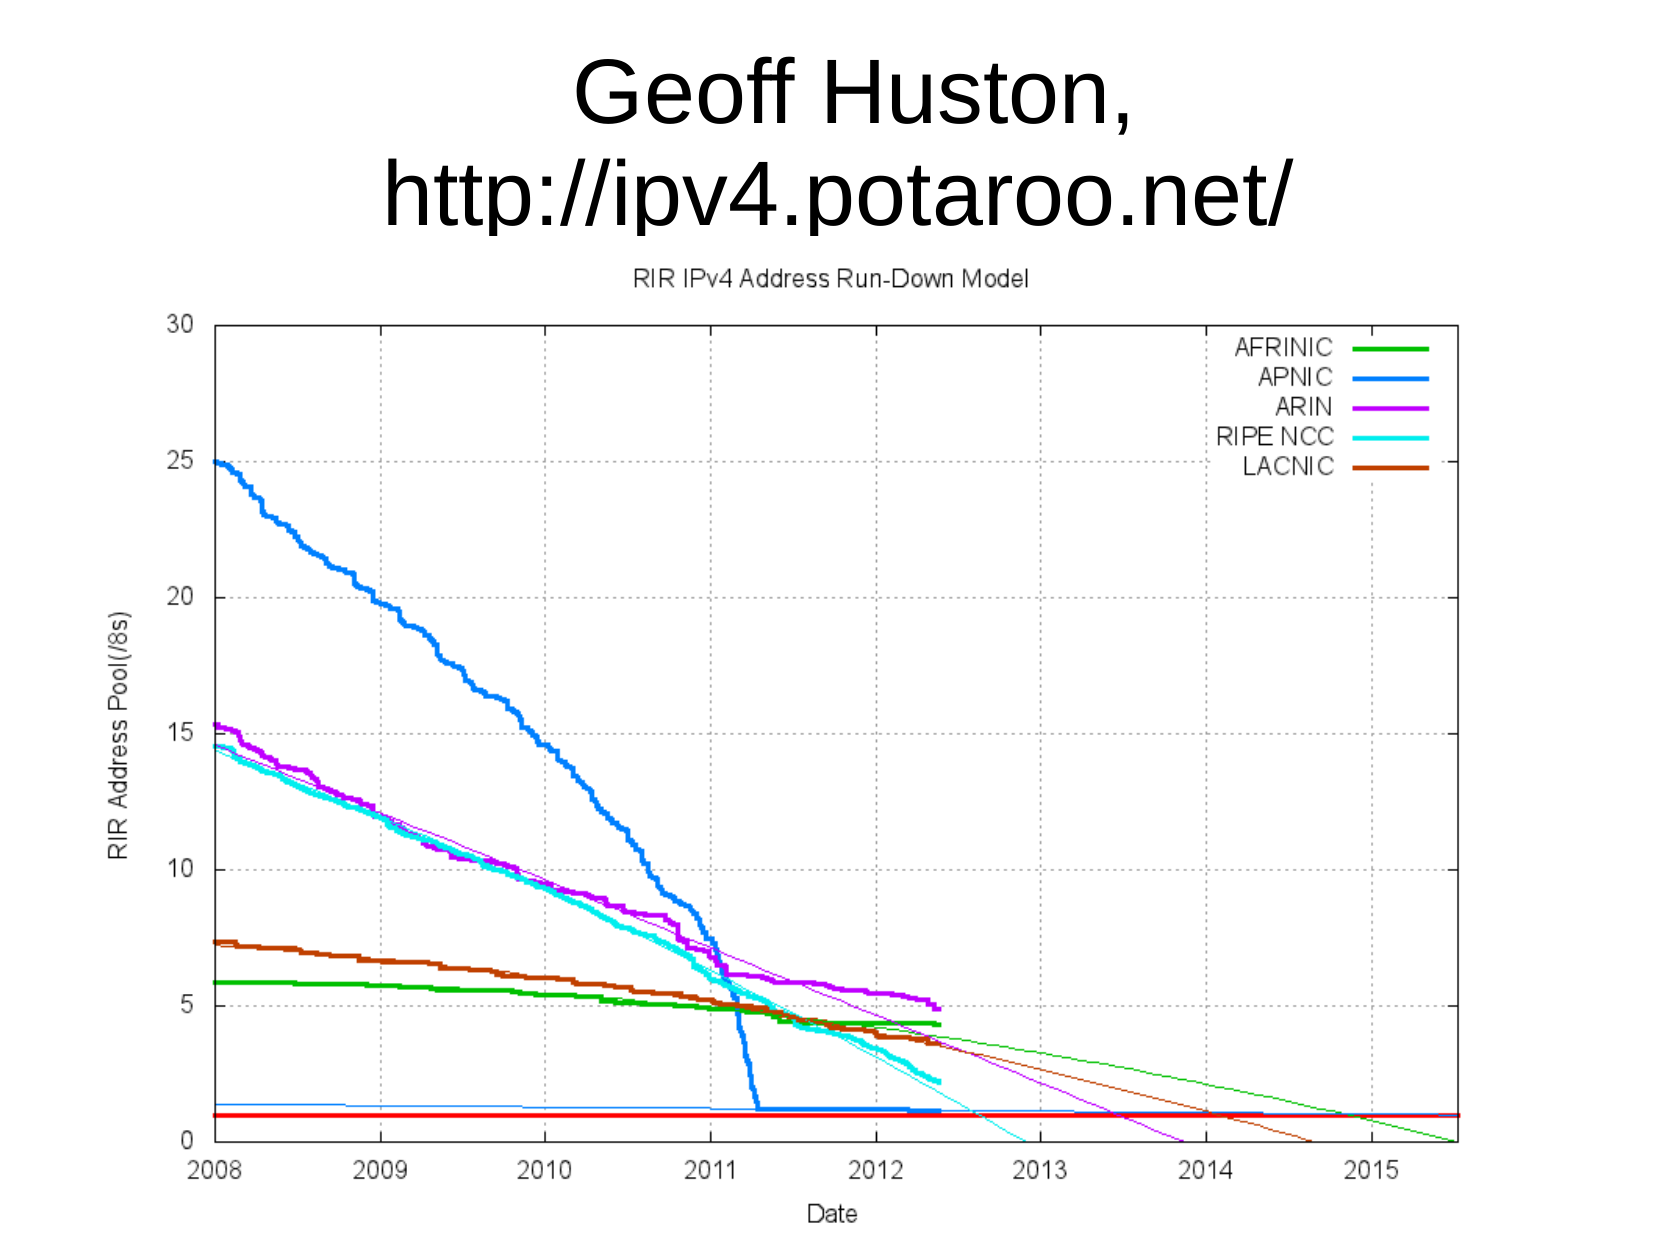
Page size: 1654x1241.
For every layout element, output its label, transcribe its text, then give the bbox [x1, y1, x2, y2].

title Geoff Huston, http://ipv4.potaroo.net/ [82, 40, 1595, 246]
picture [99, 236, 1506, 1237]
